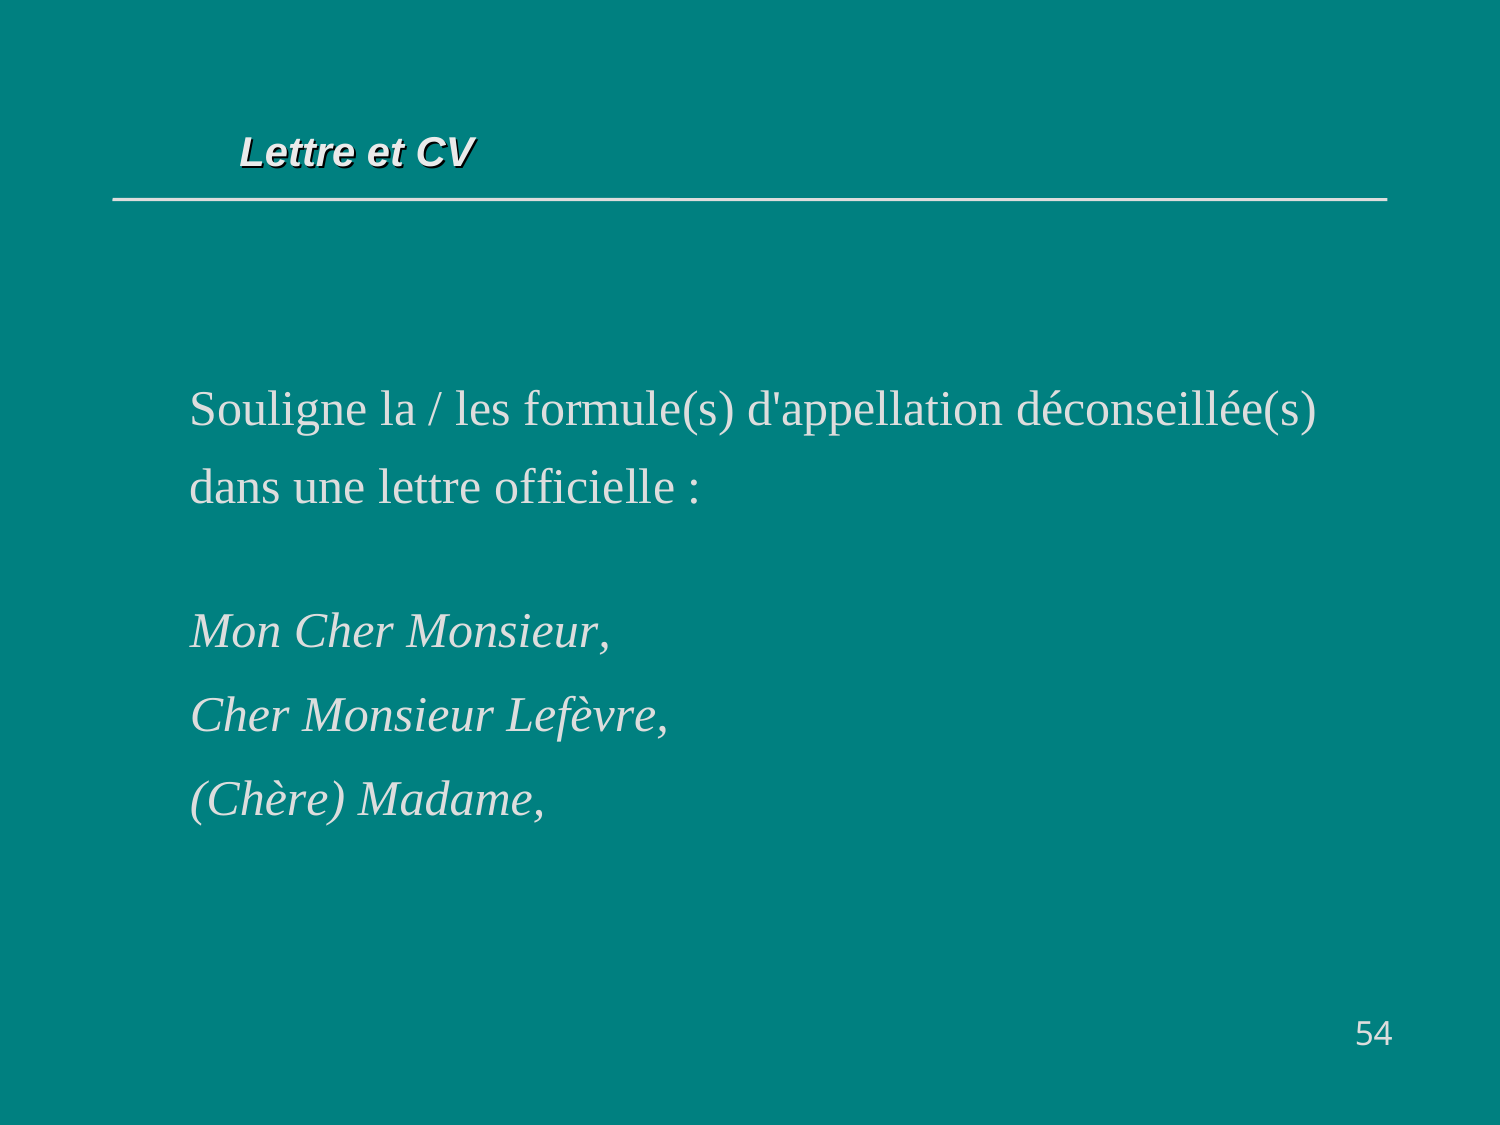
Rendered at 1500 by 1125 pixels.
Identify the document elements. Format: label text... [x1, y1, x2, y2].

text_box Souligne la / les formule(s) d'appellation déconseillée(s) dans une lettre officielle : Mon Cher Monsieur, Cher Monsieur Lefèvre, (Chère) Madame, [174, 349, 1376, 834]
text_box Lettre et CV [224, 116, 489, 183]
